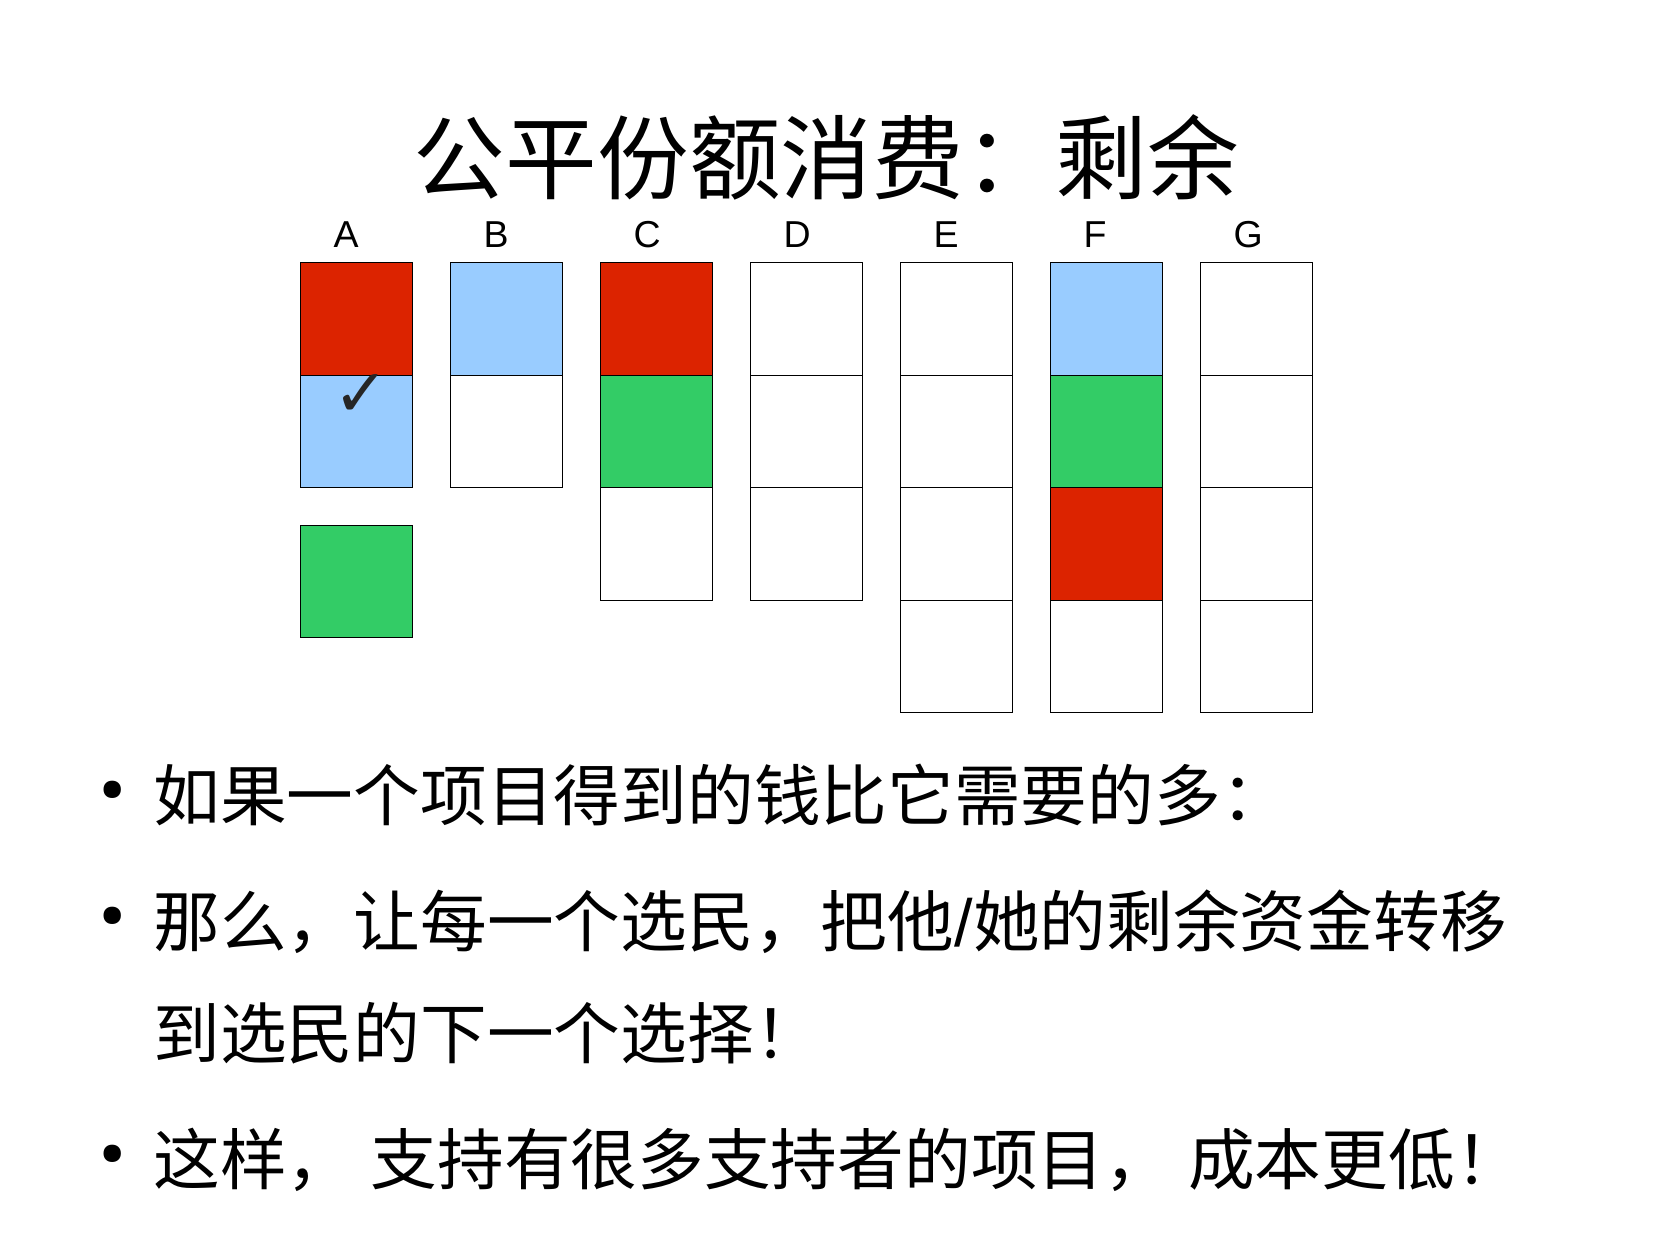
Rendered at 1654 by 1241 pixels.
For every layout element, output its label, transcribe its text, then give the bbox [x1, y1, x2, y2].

text_box A [318, 206, 376, 264]
text_box B [468, 206, 526, 264]
text_box E [918, 206, 975, 264]
text_box [300, 262, 413, 488]
list 如果一个项目得到的钱比它需要的多： 那么，让每一个选民，把他/她的剩余资金转移到选民的下一个选择！ 这样， 支持有很多支持者的项目， 成本更低！ [82, 743, 1571, 1121]
text_box [750, 262, 863, 601]
text_box [900, 262, 1013, 713]
text_box D [768, 205, 826, 263]
text_box G [1218, 205, 1276, 263]
text_box [450, 262, 563, 488]
text_box [300, 525, 413, 638]
text_box F [1068, 206, 1126, 264]
title 公平份额消费：剩余 [82, 49, 1571, 257]
text_box ✓ [318, 337, 413, 431]
text_box [1050, 262, 1163, 713]
text_box [600, 262, 713, 601]
text_box [1200, 262, 1313, 713]
text_box C [618, 205, 675, 263]
